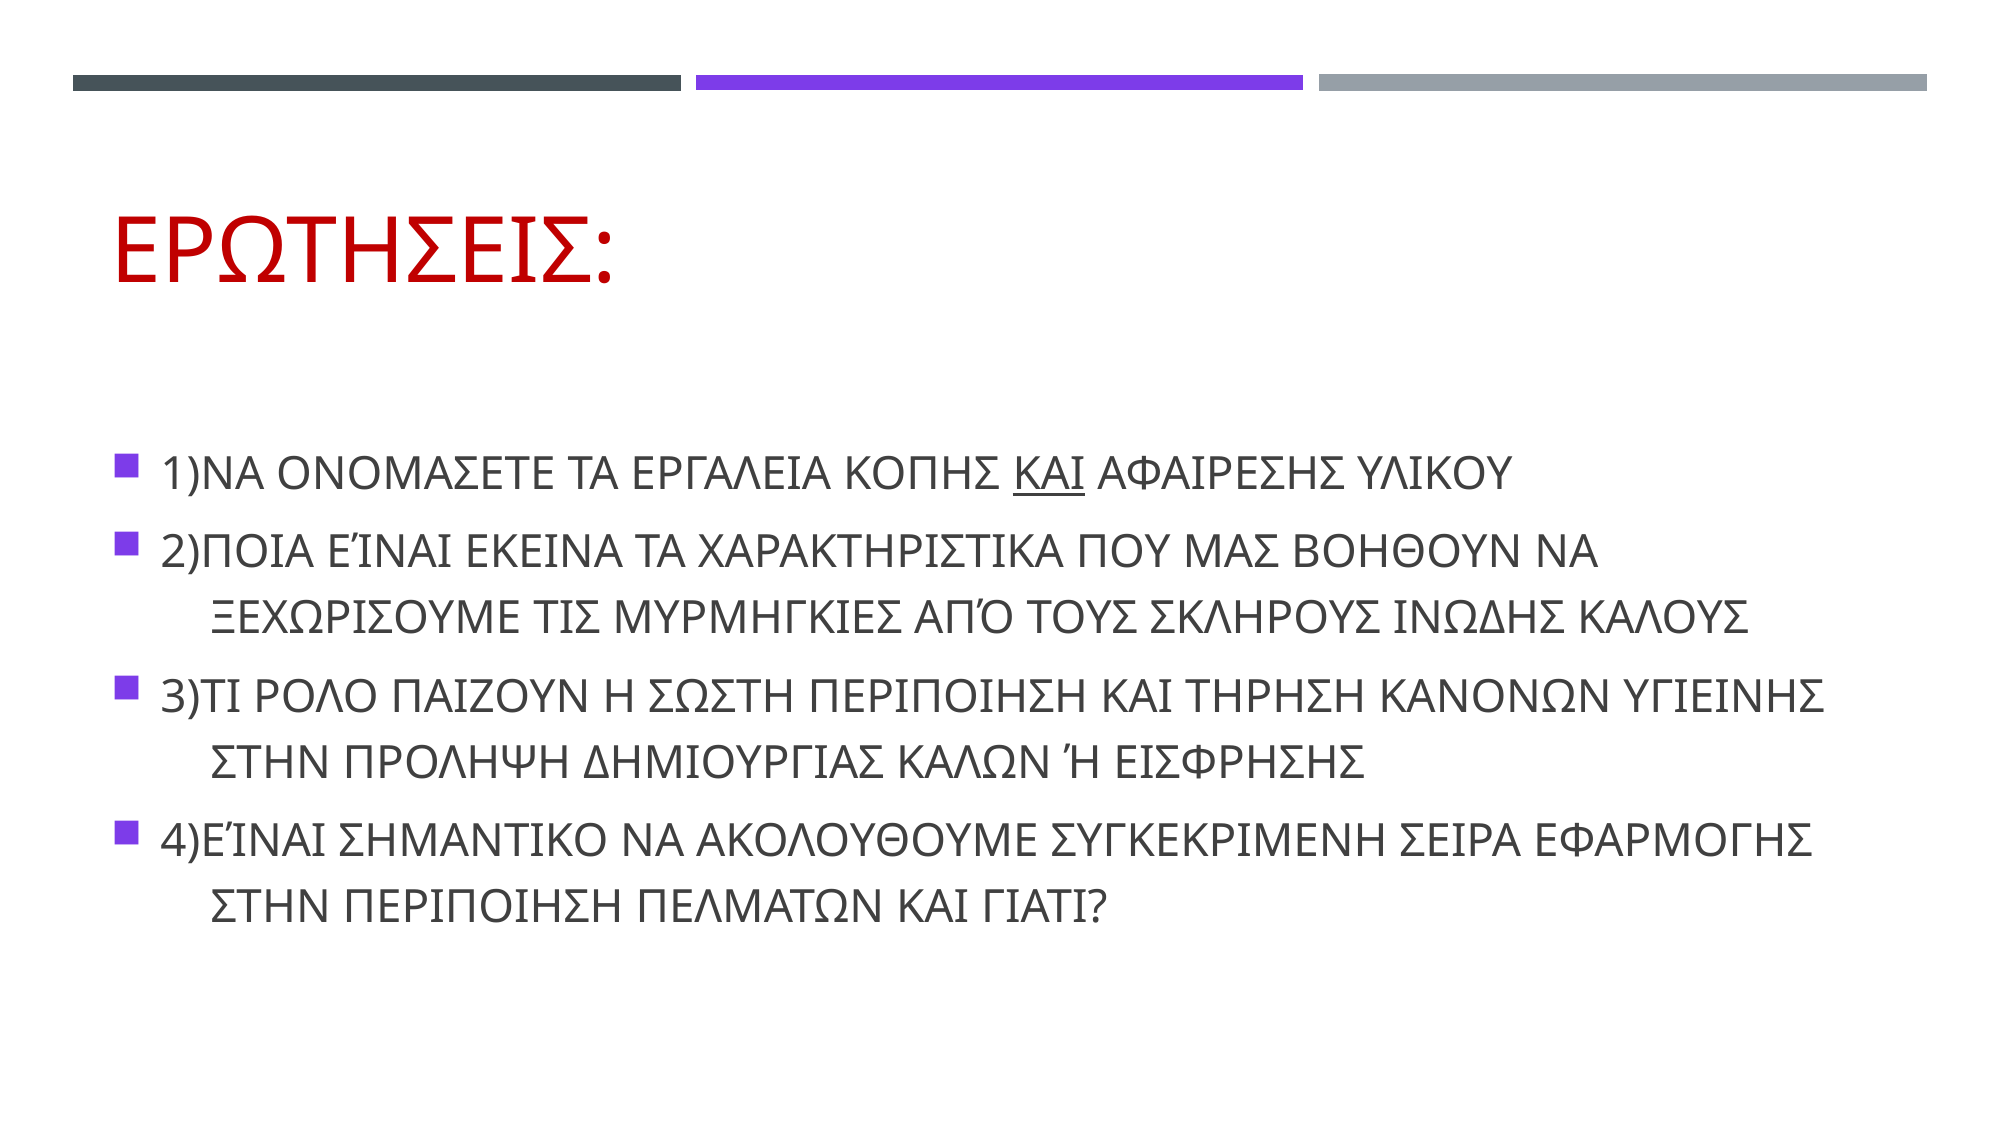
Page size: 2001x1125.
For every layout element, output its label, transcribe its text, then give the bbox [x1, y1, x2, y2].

list 1)ΝΑ ΟΝΟΜΑΣΕΤΕ ΤΑ ΕΡΓΑΛΕΙΑ ΚΟΠΗΣ ΚΑΙ ΑΦΑΙΡΕΣΗΣ ΥΛΙΚΟΥ 2)ΠΟΙΑ ΕΊΝΑΙ ΕΚΕΙΝΑ ΤΑ ΧΑΡΑΚΤΗΡΙΣΤΙΚΑ ΠΟΥ ΜΑΣ ΒΟΗΘΟΥΝ ΝΑ ΞΕΧΩΡΙΣΟΥΜΕ ΤΙΣ ΜΥΡΜΗΓΚΙΕΣ ΑΠΌ ΤΟΥΣ ΣΚΛΗΡΟΥΣ ΙΝΩΔΗΣ ΚΑΛΟΥΣ 3)ΤΙ ΡΟΛΟ ΠΑΙΖΟΥΝ Η ΣΩΣΤΗ ΠΕΡΙΠΟΙΗΣΗ ΚΑΙ ΤΗΡΗΣΗ ΚΑΝΟΝΩΝ ΥΓΙΕΙΝΗΣ ΣΤΗΝ ΠΡΟΛΗΨΗ ΔΗΜΙΟΥΡΓΙΑΣ ΚΑΛΩΝ Ή ΕΙΣΦΡΗΣΗΣ 4)ΕΊΝΑΙ ΣΗΜΑΝΤΙΚΟ ΝΑ ΑΚΟΛΟΥΘΟΥΜΕ ΣΥΓΚΕΚΡΙΜΕΝΗ ΣΕΙΡΑ ΕΦΑΡΜΟΓΗΣ ΣΤΗΝ ΠΕΡΙΠΟΙΗΣΗ ΠΕΛΜΑΤΩΝ ΚΑΙ ΓΙΑΤΙ? [95, 383, 1905, 981]
title ΕΡΩΤΗΣΕΙΣ: [95, 115, 1599, 311]
